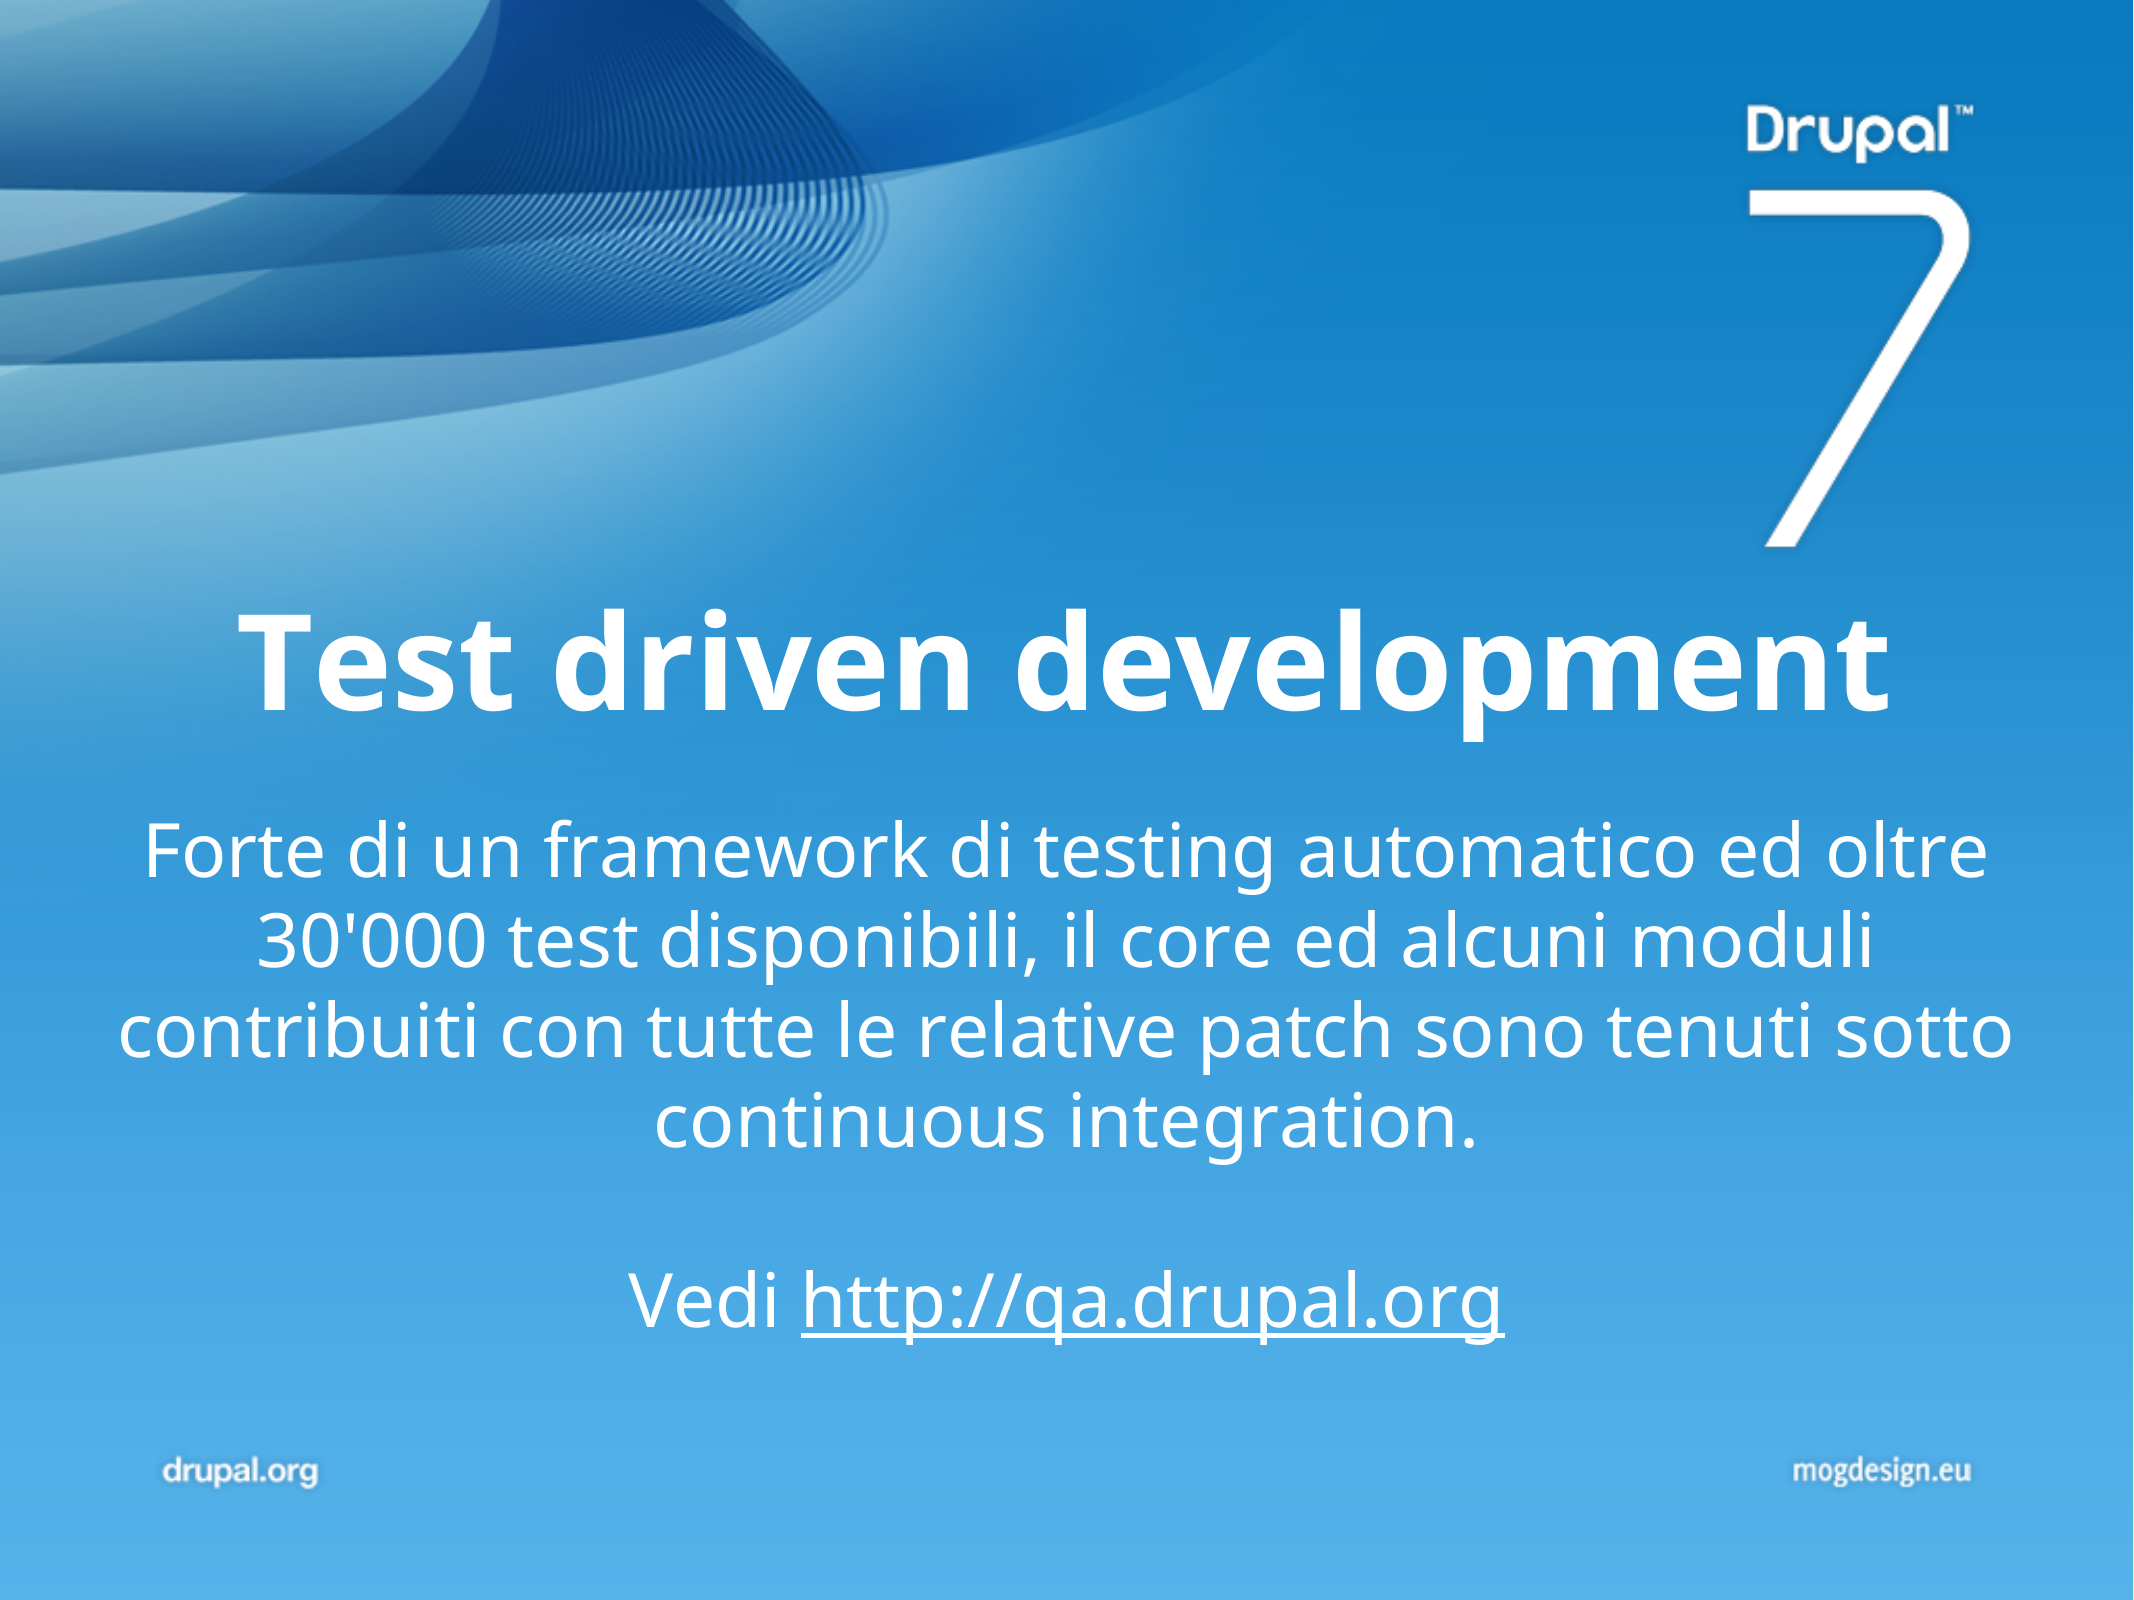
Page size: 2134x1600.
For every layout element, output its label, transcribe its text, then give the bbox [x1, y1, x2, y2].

title Test driven development [106, 137, 2023, 746]
picture [0, 0, 2134, 1600]
list Forte di un framework di testing automatico ed oltre 30'000 test disponibili, il core ed alcuni moduli contribuiti con tutte le relative patch sono tenuti sotto continuous integration. Vedi http://qa.drupal.org [108, 793, 2026, 1600]
